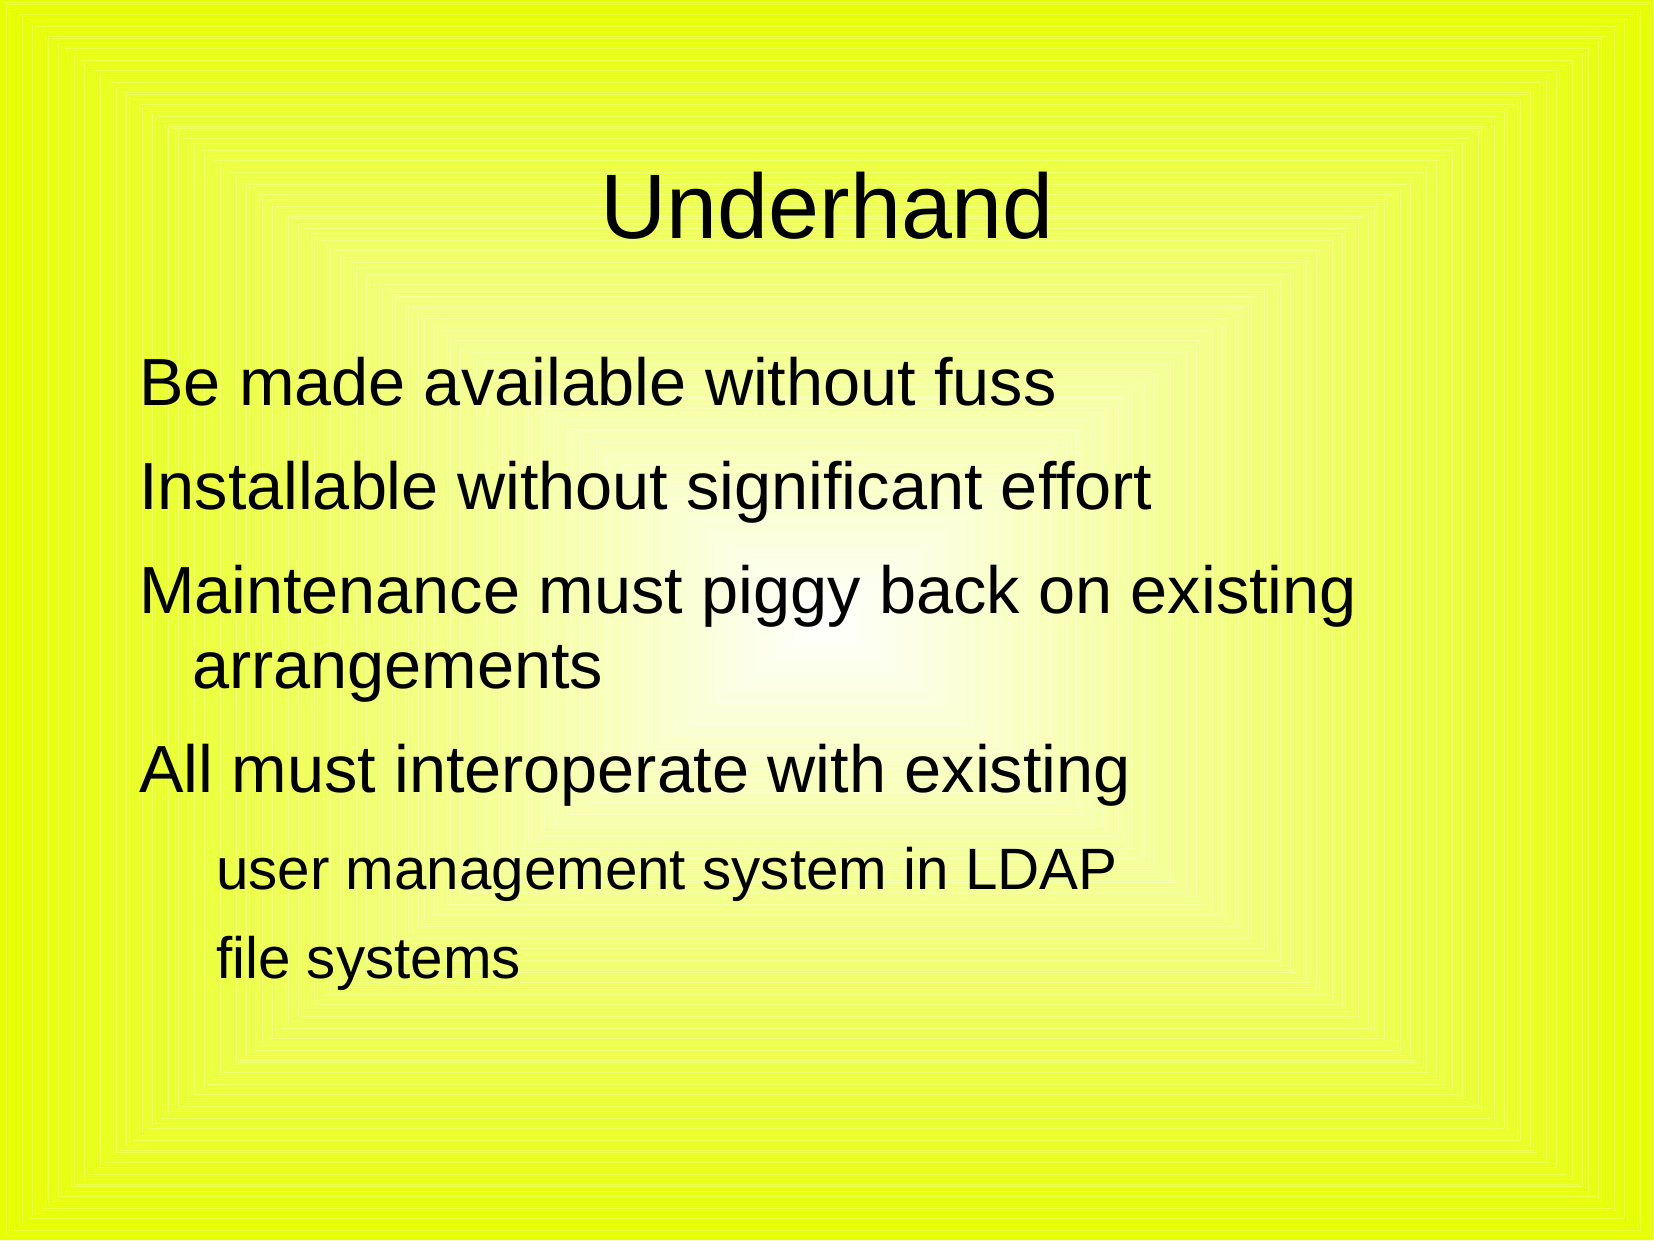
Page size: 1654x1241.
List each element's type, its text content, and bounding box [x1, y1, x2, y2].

list Be made available without fuss Installable without significant effort Maintenance must piggy back on existing arrangements All must interoperate with existing user management system in LDAP file systems [121, 344, 1534, 1156]
title Underhand [121, 102, 1534, 311]
